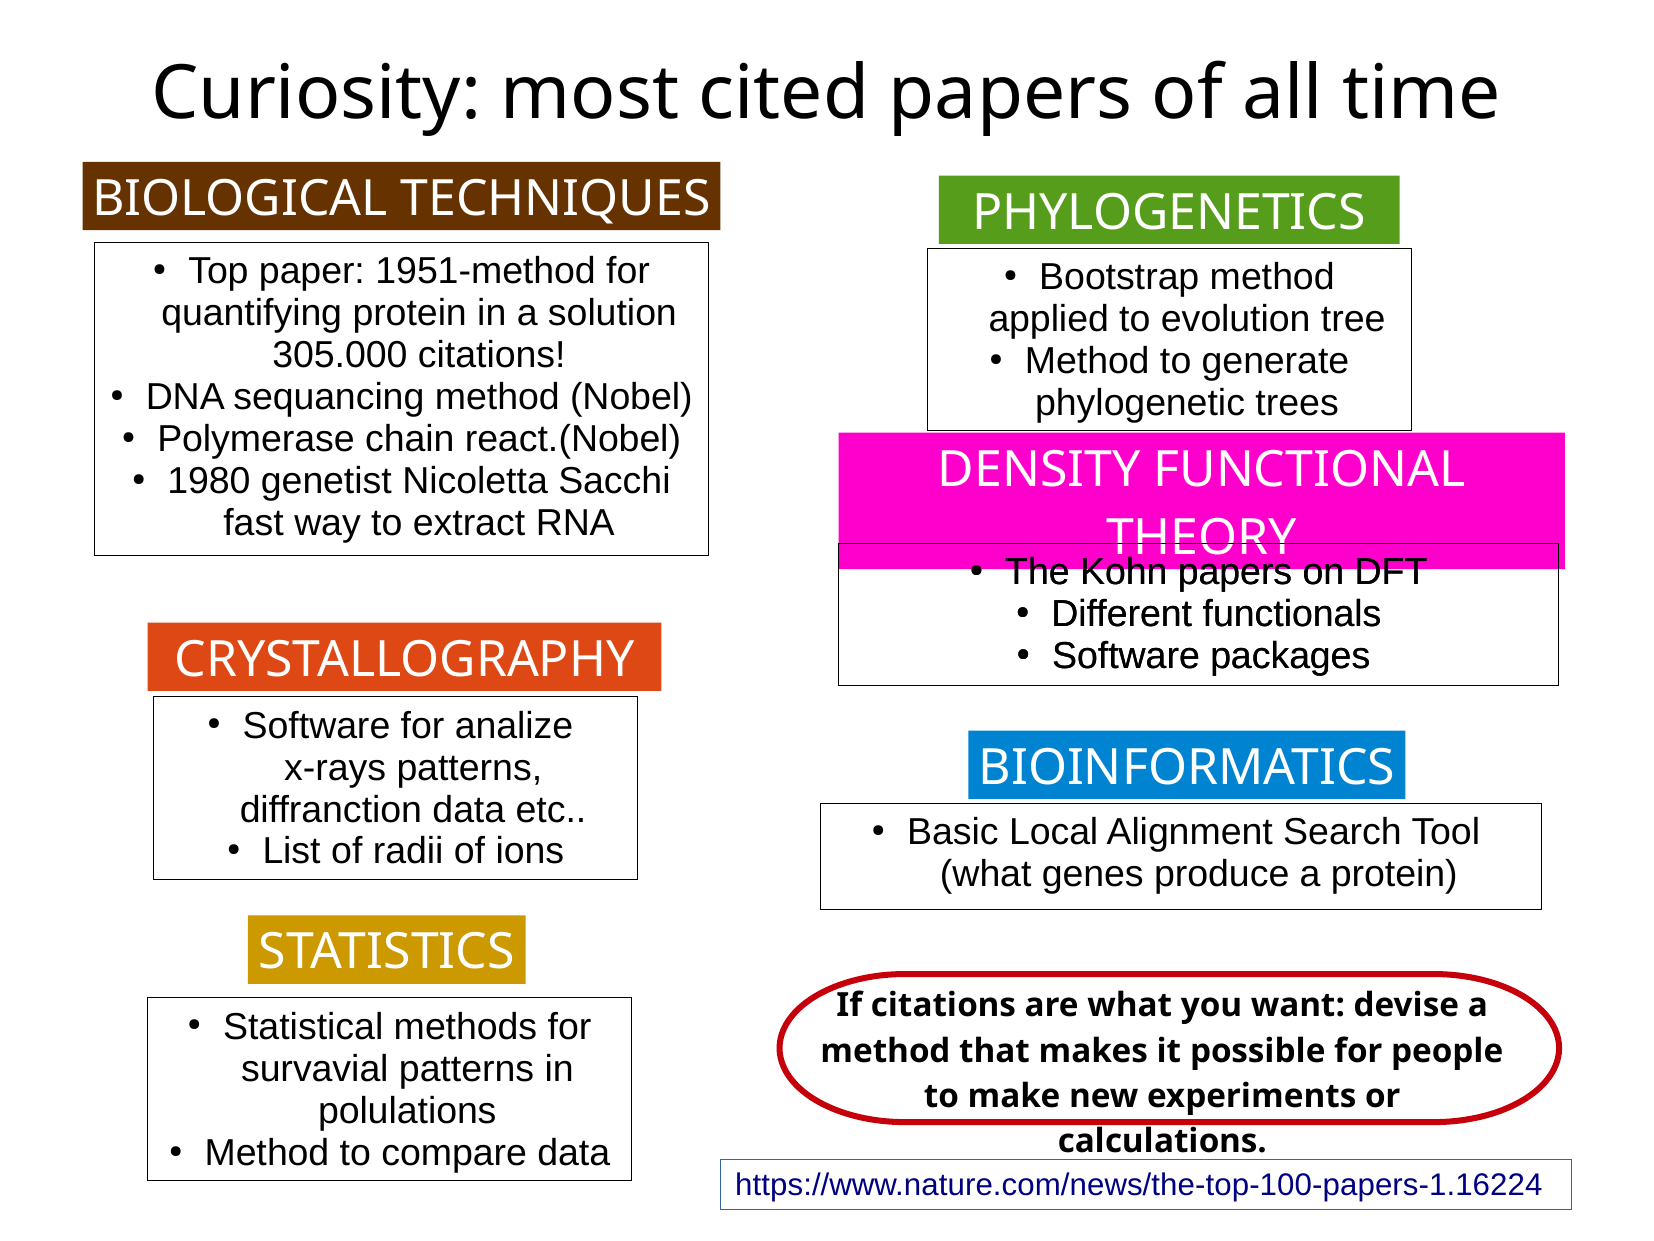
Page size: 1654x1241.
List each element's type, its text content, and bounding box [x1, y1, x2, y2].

title CRYSTALLOGRAPHY [147, 625, 662, 688]
title PHYLOGENETICS [938, 177, 1400, 243]
text_box Bootstrap method applied to evolution tree Method to generate phylogenetic trees [927, 248, 1412, 431]
text_box Top paper: 1951-method for quantifying protein in a solution 305.000 citations! DNA sequancing method (Nobel) Polymerase chain react.(Nobel) 1980 genetist Nicoletta Sacchi fast way to extract RNA [94, 242, 709, 556]
text_box Basic Local Alignment Search Tool (what genes produce a protein) [820, 803, 1542, 910]
title Curiosity: most cited papers of all time [82, 18, 1571, 160]
text_box The Kohn papers on DFT Different functionals Software packages [838, 543, 1559, 686]
text_box Software for analize x-rays patterns, diffranction data etc.. List of radii of ions [153, 696, 638, 880]
title BIOLOGICAL TECHNIQUES [82, 165, 721, 227]
text_box https://www.nature.com/news/the-top-100-papers-1.16224 [720, 1159, 1572, 1210]
title BIOINFORMATICS [968, 734, 1406, 796]
title DENSITY FUNCTIONAL THEORY [838, 470, 1565, 532]
text_box Statistical methods for survavial patterns in polulations Method to compare data [147, 997, 632, 1181]
title STATISTICS [247, 919, 526, 981]
text_box If citations are what you want: devise a method that makes it possible for people to make new experiments or calculations. [805, 974, 1524, 1118]
